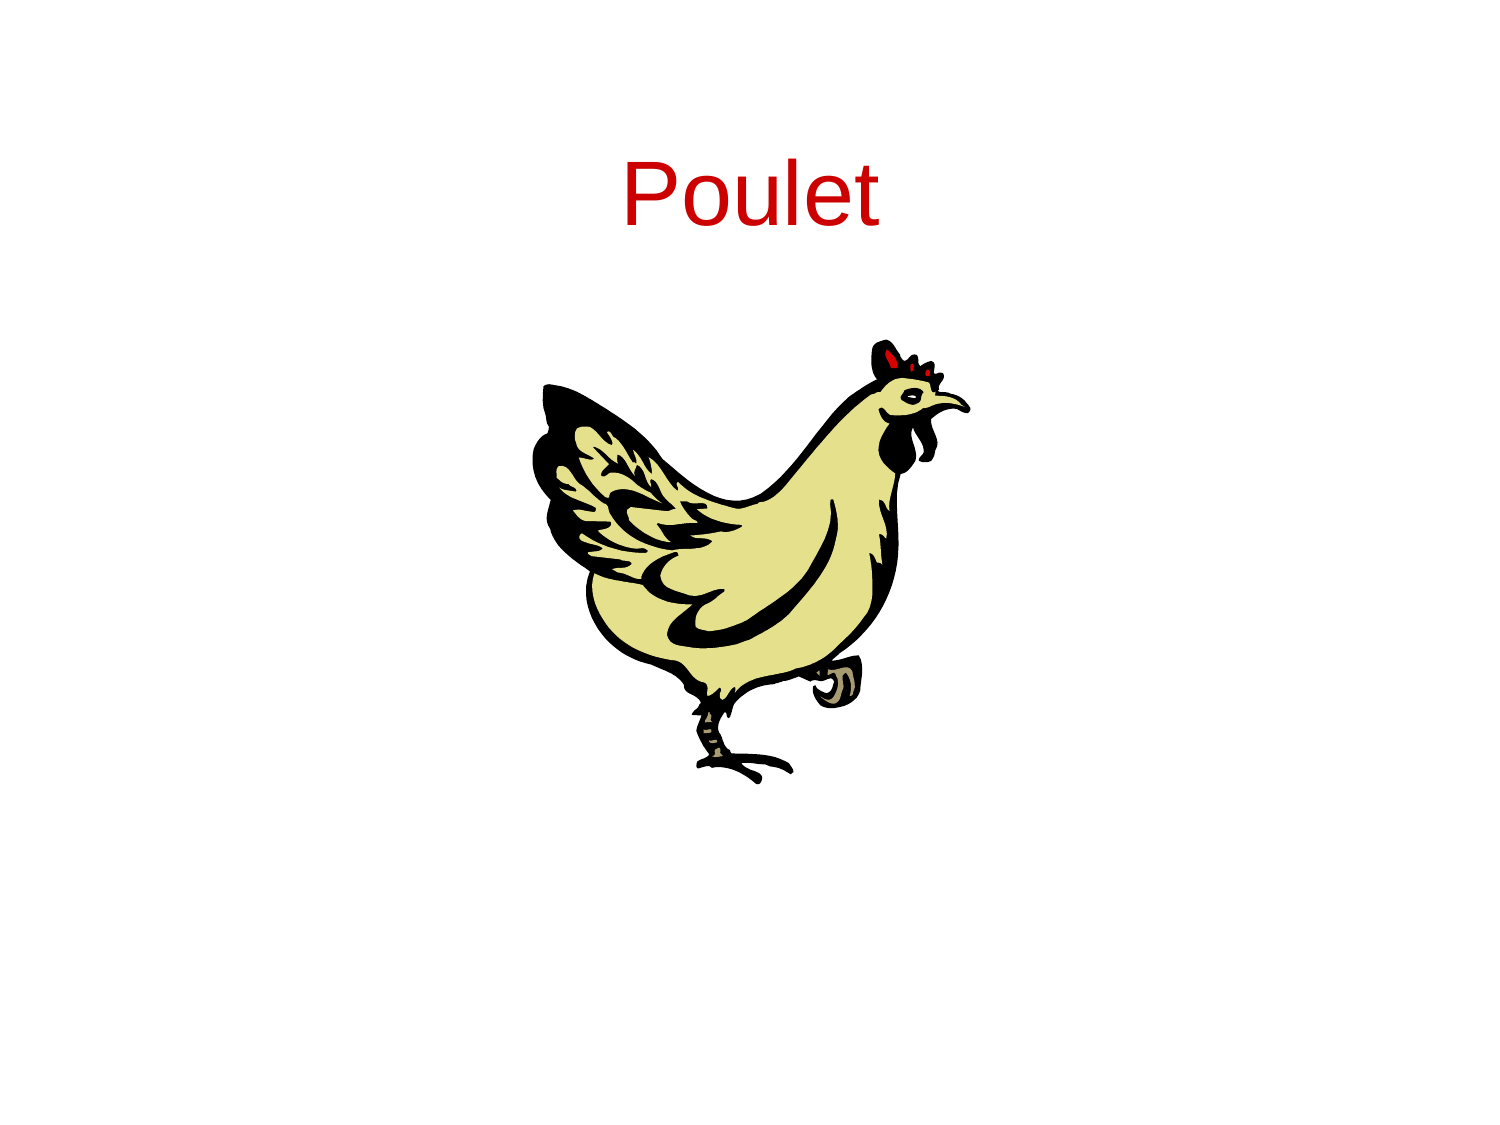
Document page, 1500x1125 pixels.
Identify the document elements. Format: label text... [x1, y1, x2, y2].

picture [529, 339, 971, 786]
title Poulet [112, 99, 1388, 288]
